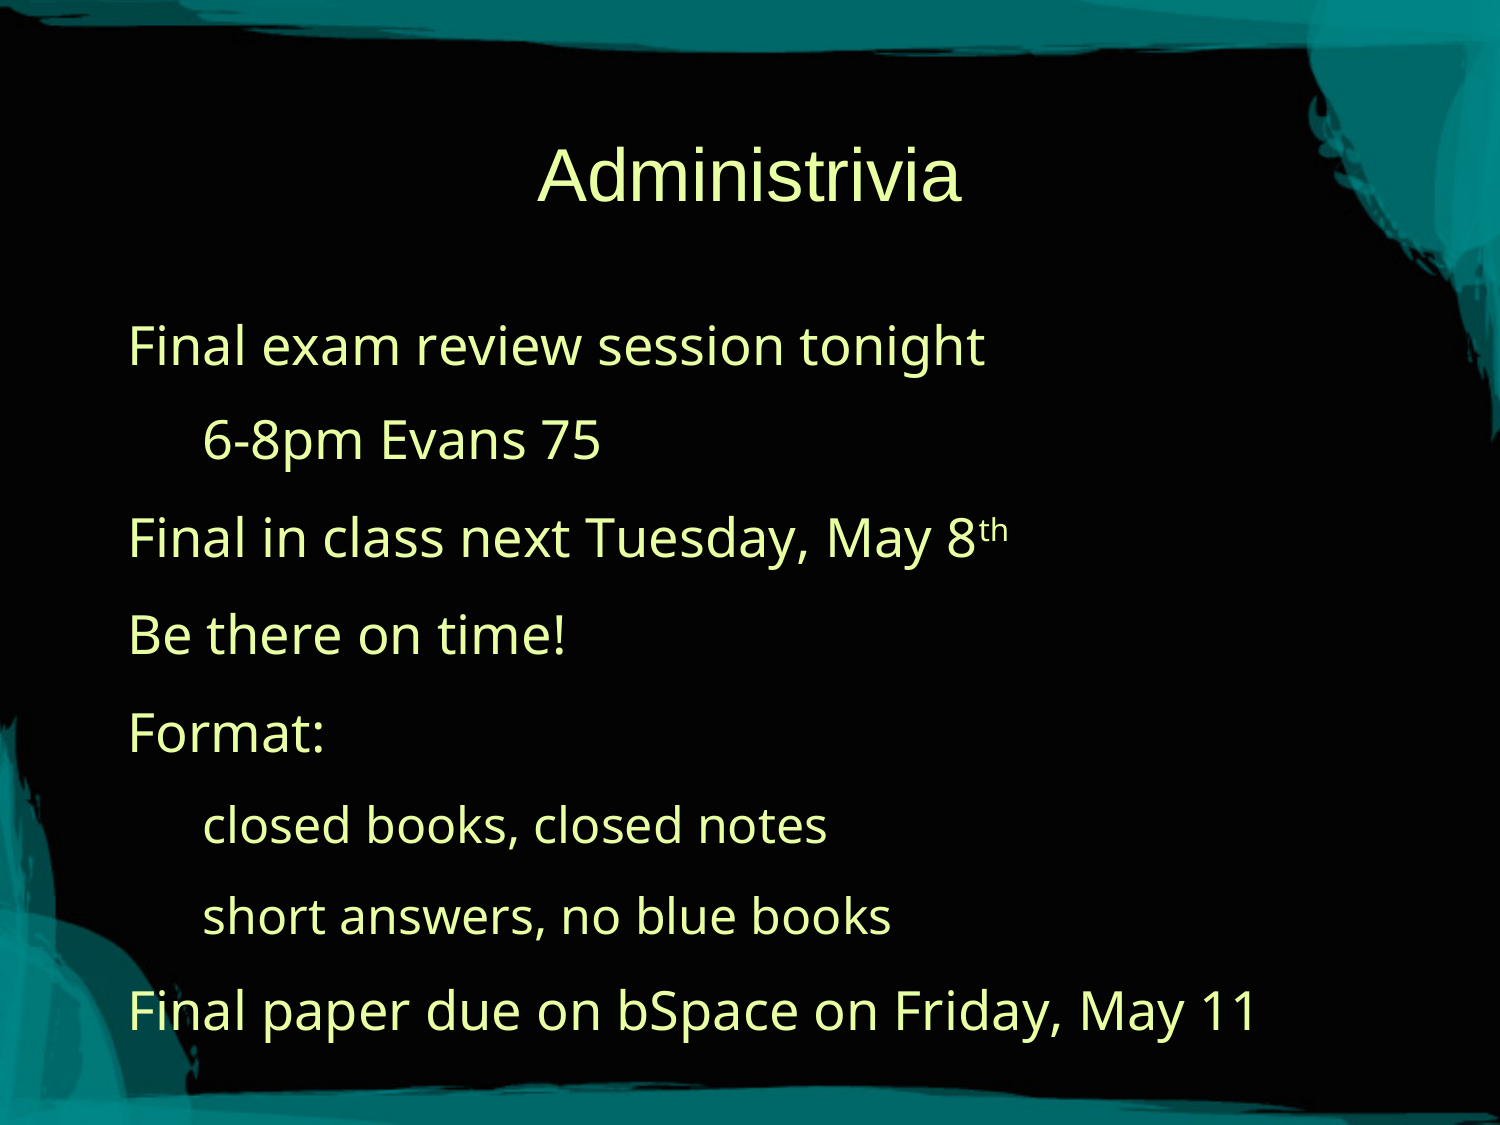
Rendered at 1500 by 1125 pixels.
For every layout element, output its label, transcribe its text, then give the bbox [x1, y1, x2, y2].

list Final exam review session tonight 6-8pm Evans 75 Final in class next Tuesday, May 8th Be there on time! Format: closed books, closed notes short answers, no blue books Final paper due on bSpace on Friday, May 11 [112, 299, 1388, 1000]
title Administrivia [112, 87, 1388, 263]
picture [0, 0, 1500, 1125]
